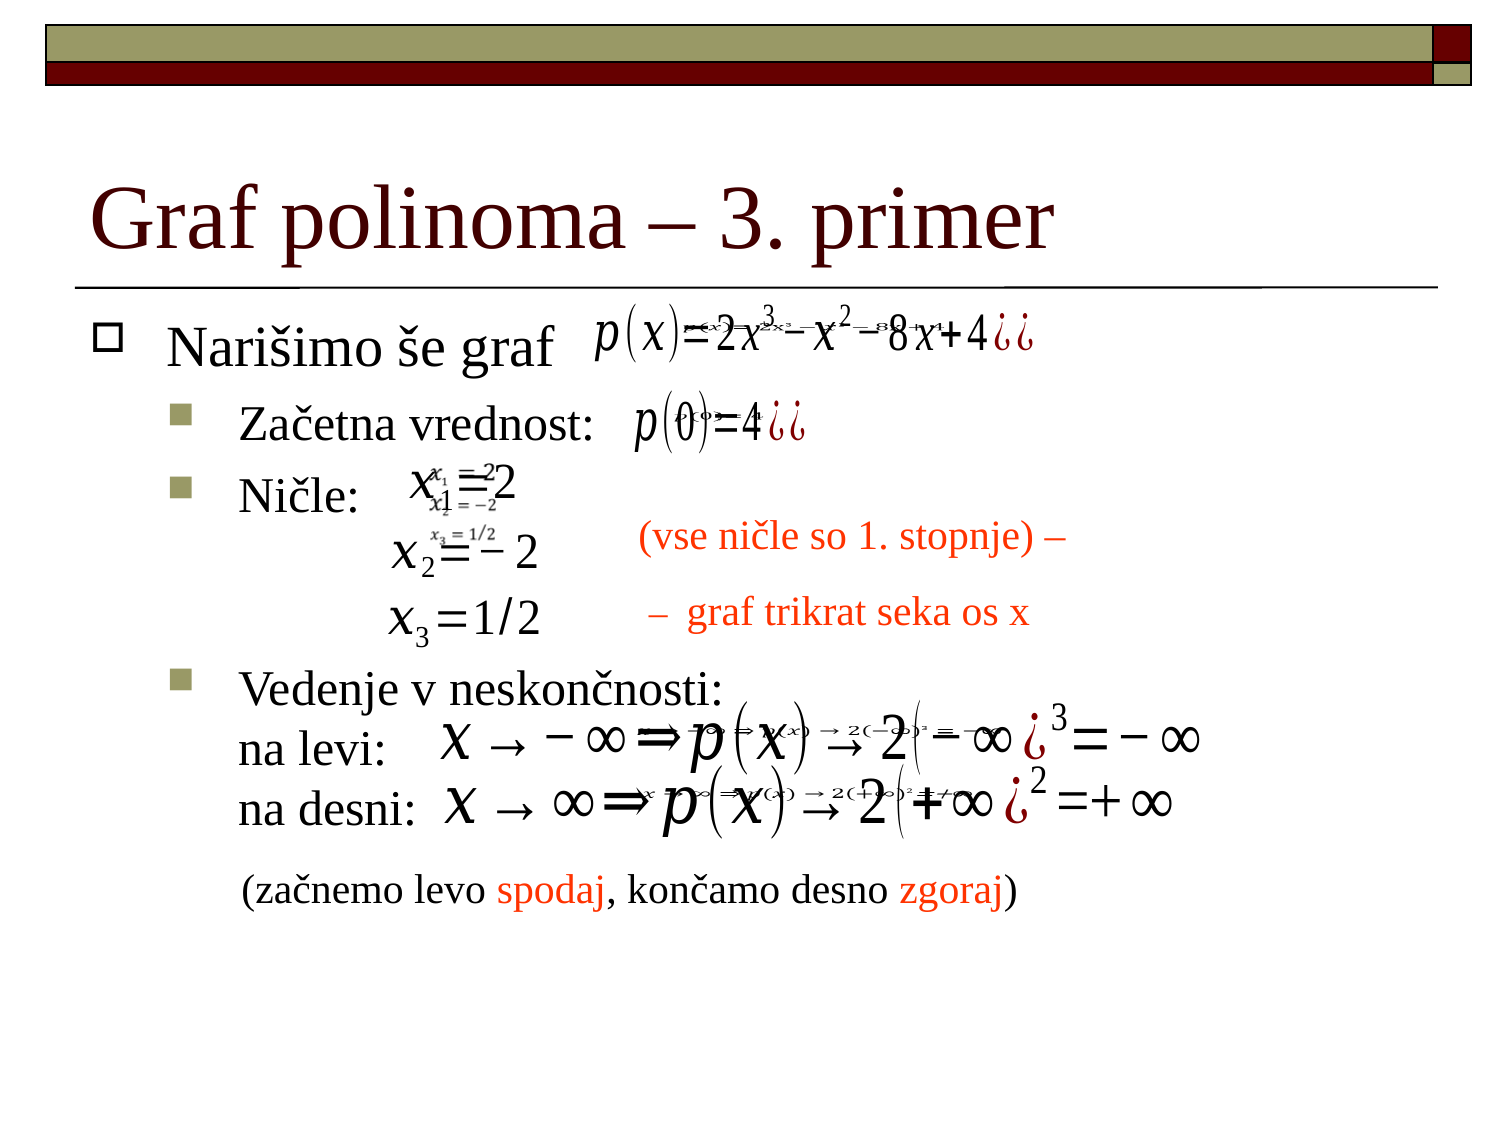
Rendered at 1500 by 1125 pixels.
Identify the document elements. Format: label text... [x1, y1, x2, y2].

text_box (vse ničle so 1. stopnje) – – graf trikrat seka os x [623, 499, 1082, 642]
text_box [372, 453, 554, 654]
text_box [623, 386, 817, 457]
title Graf polinoma – 3. primer [75, 71, 1425, 275]
list Narišimo še graf Začetna vrednost: Ničle: Vedenje v neskončnosti: na levi: na desni: (začnemo levo spodaj, končamo desno zgoraj) [74, 299, 1371, 1093]
text_box [422, 692, 1218, 846]
text_box [583, 296, 1045, 368]
